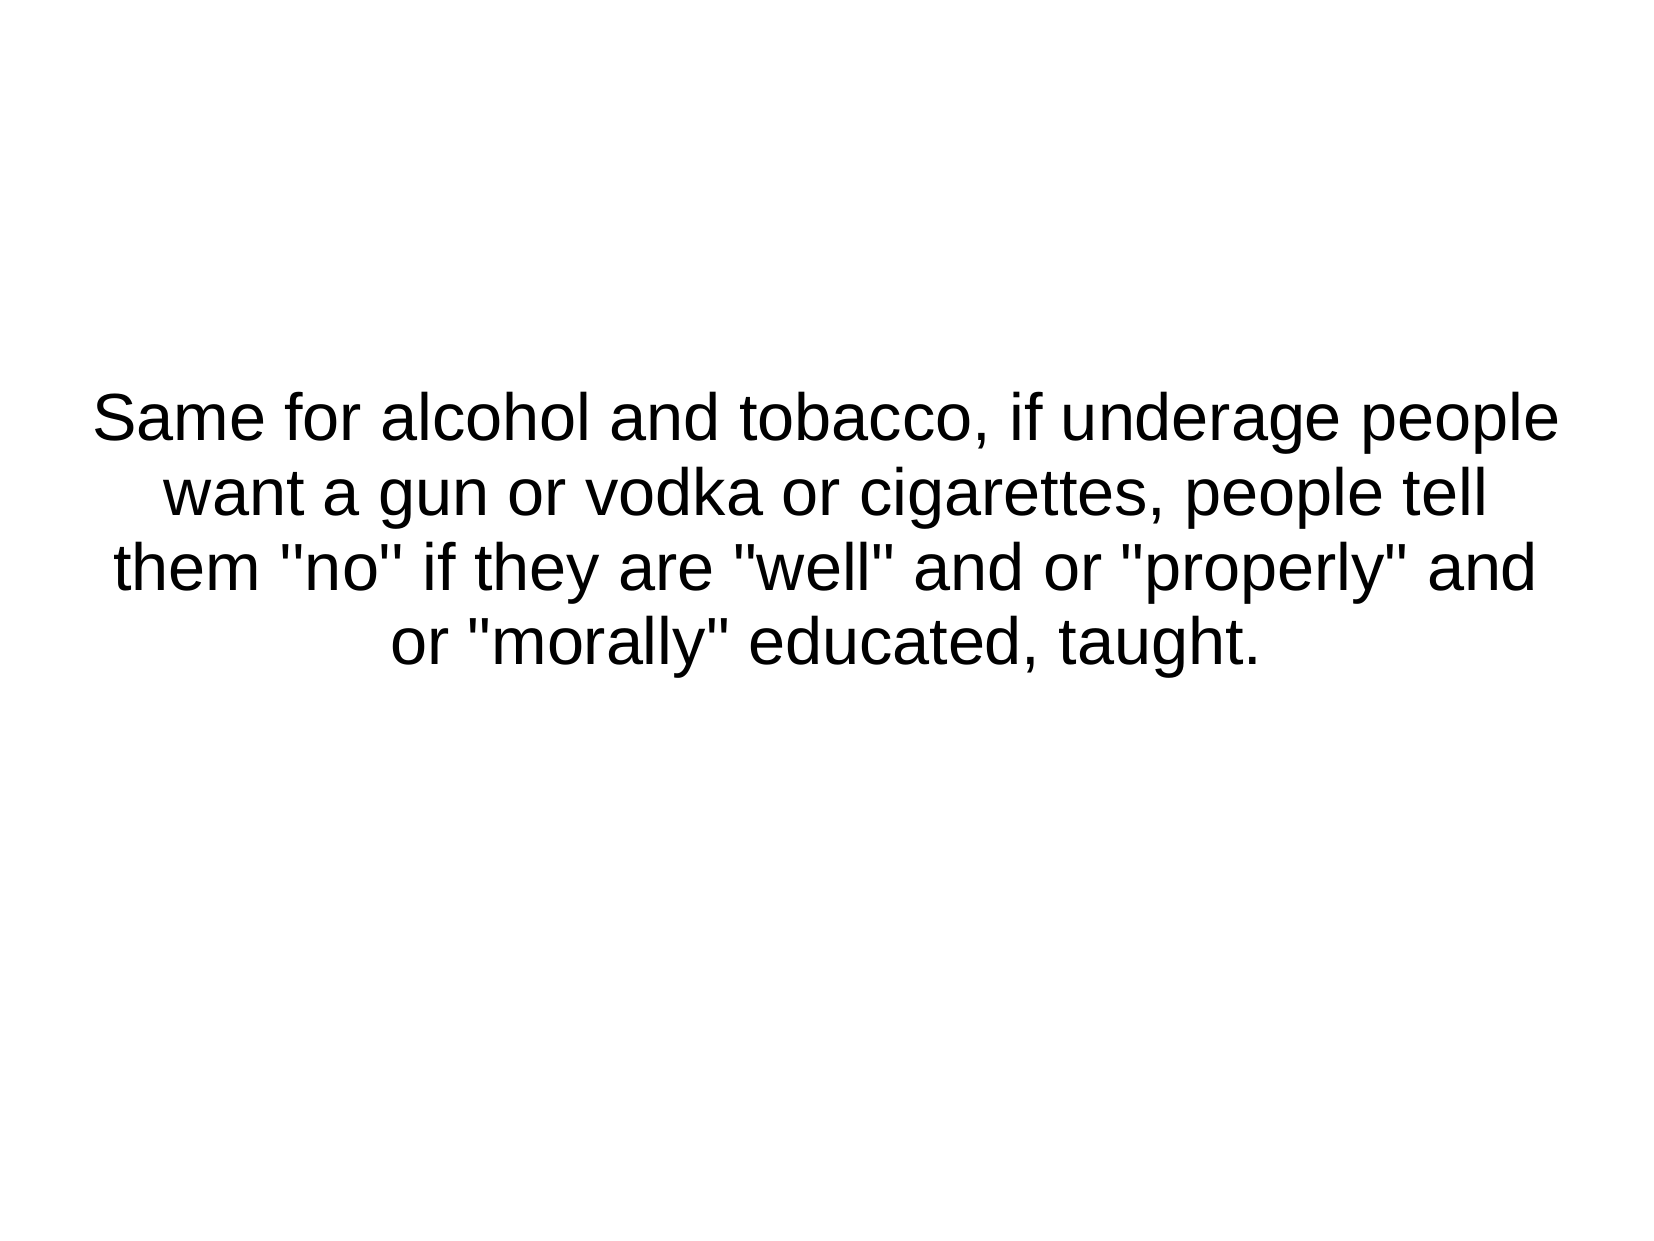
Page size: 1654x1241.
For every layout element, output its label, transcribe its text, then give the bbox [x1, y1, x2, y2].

subtitle Same for alcohol and tobacco, if underage people want a gun or vodka or cigarettes, people tell them ''no'' if they are "well" and or "properly" and or "morally" educated, taught. [82, 49, 1571, 1010]
